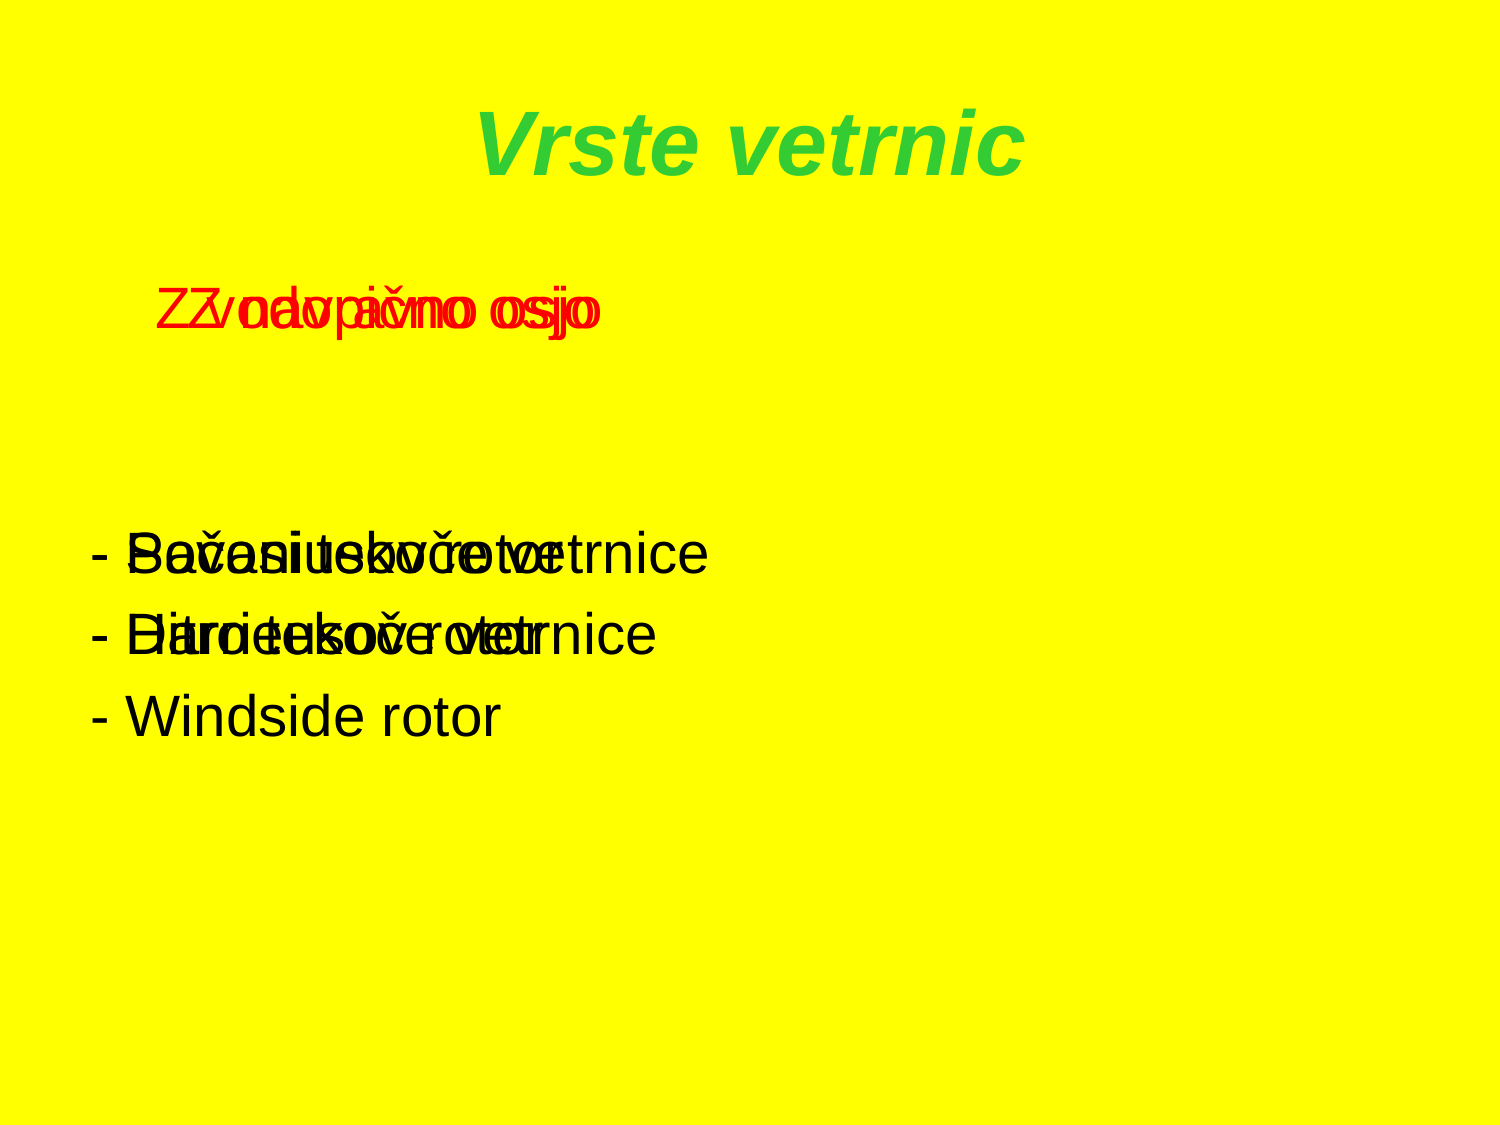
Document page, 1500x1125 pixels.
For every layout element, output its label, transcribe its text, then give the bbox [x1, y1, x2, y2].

title Vrste vetrnic [75, 45, 1425, 233]
list Z vodoravno osjo - Počasi tekoče vetrnice - Hitro tekoče vetrnice [75, 262, 1425, 1005]
